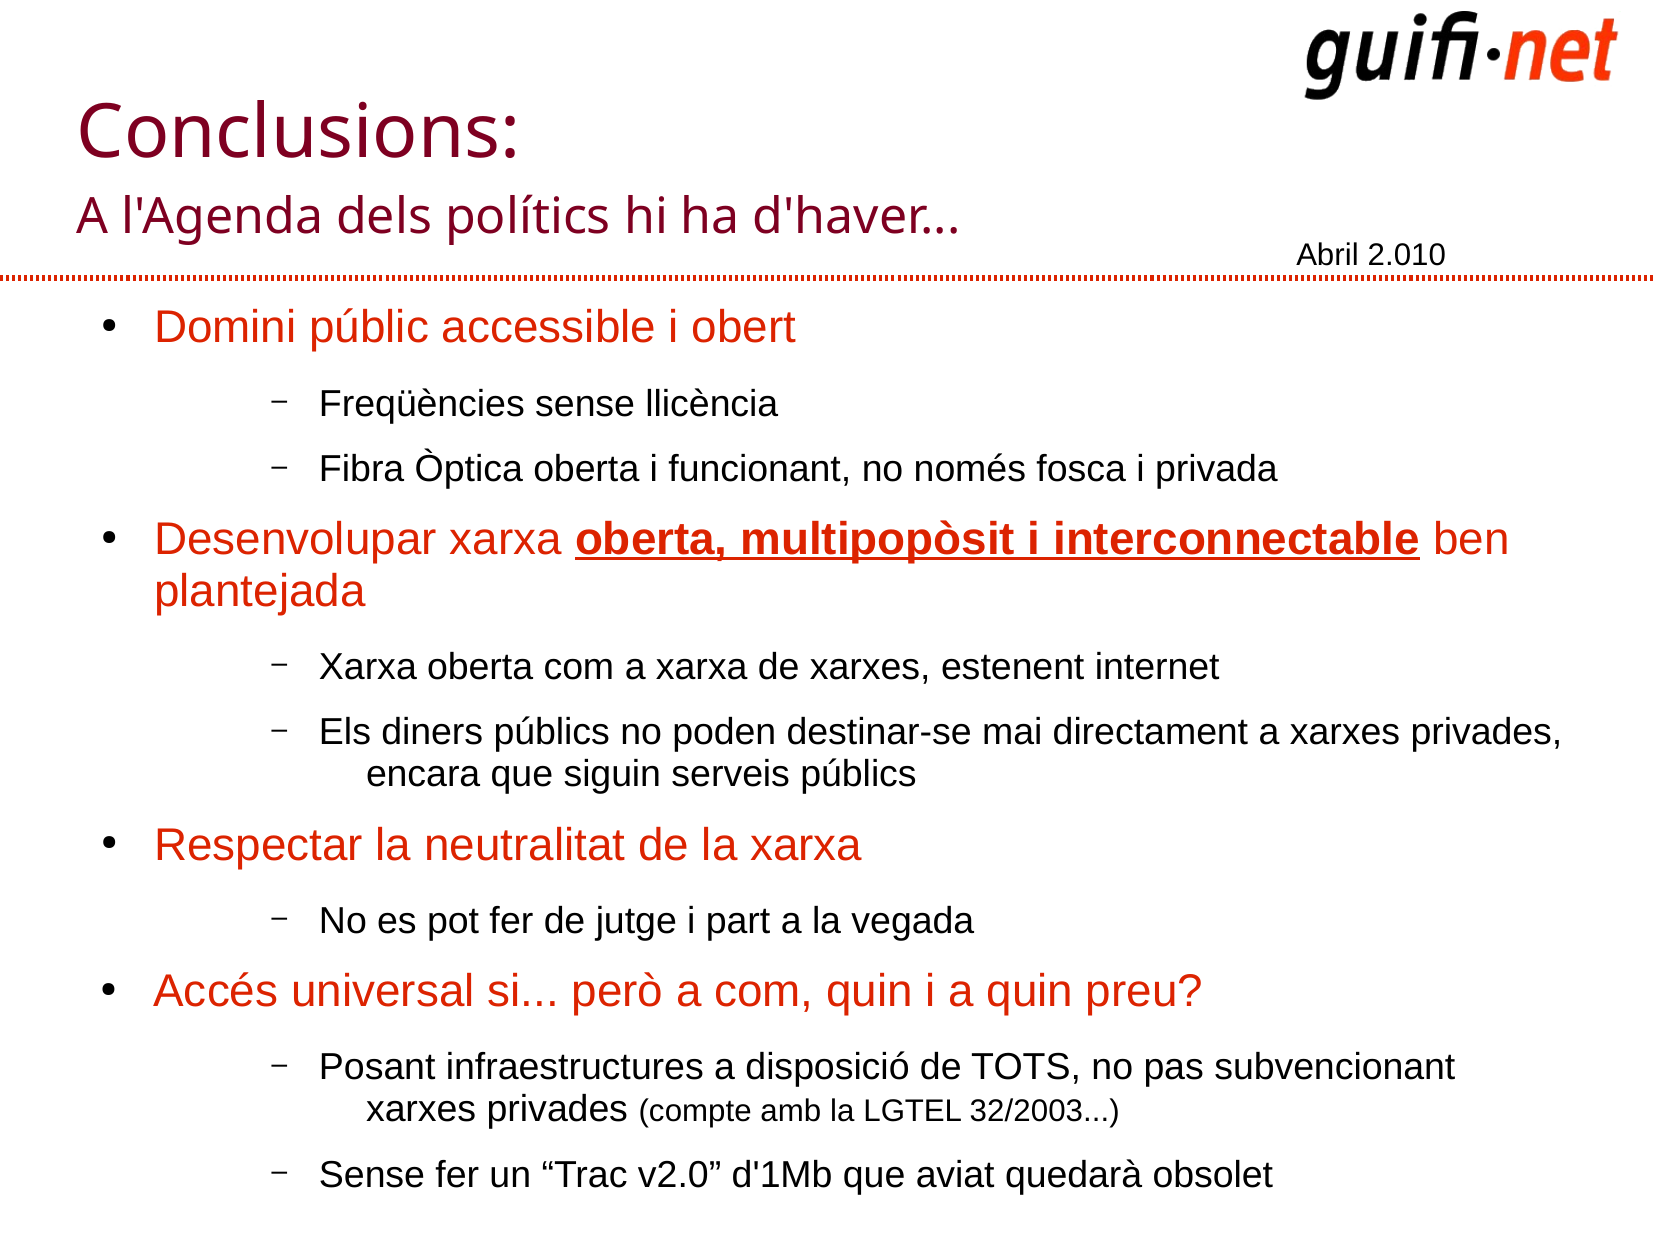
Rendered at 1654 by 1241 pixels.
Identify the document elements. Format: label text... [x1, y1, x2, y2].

list Domini públic accessible i obert Freqüències sense llicència Fibra Òptica oberta i funcionant, no només fosca i privada Desenvolupar xarxa oberta, multipopòsit i interconnectable ben plantejada Xarxa oberta com a xarxa de xarxes, estenent internet Els diners públics no poden destinar-se mai directament a xarxes privades, encara que siguin serveis públics Respectar la neutralitat de la xarxa No es pot fer de jutge i part a la vegada Accés universal si... però a com, quin i a quin preu? Posant infraestructures a disposició de TOTS, no pas subvencionant xarxes privades (compte amb la LGTEL 32/2003...) Sense fer un “Trac v2.0” d'1Mb que aviat quedarà obsolet [82, 301, 1571, 1196]
title Conclusions: A l'Agenda dels polítics hi ha d'haver... [76, 66, 1093, 259]
picture [1299, 11, 1625, 101]
